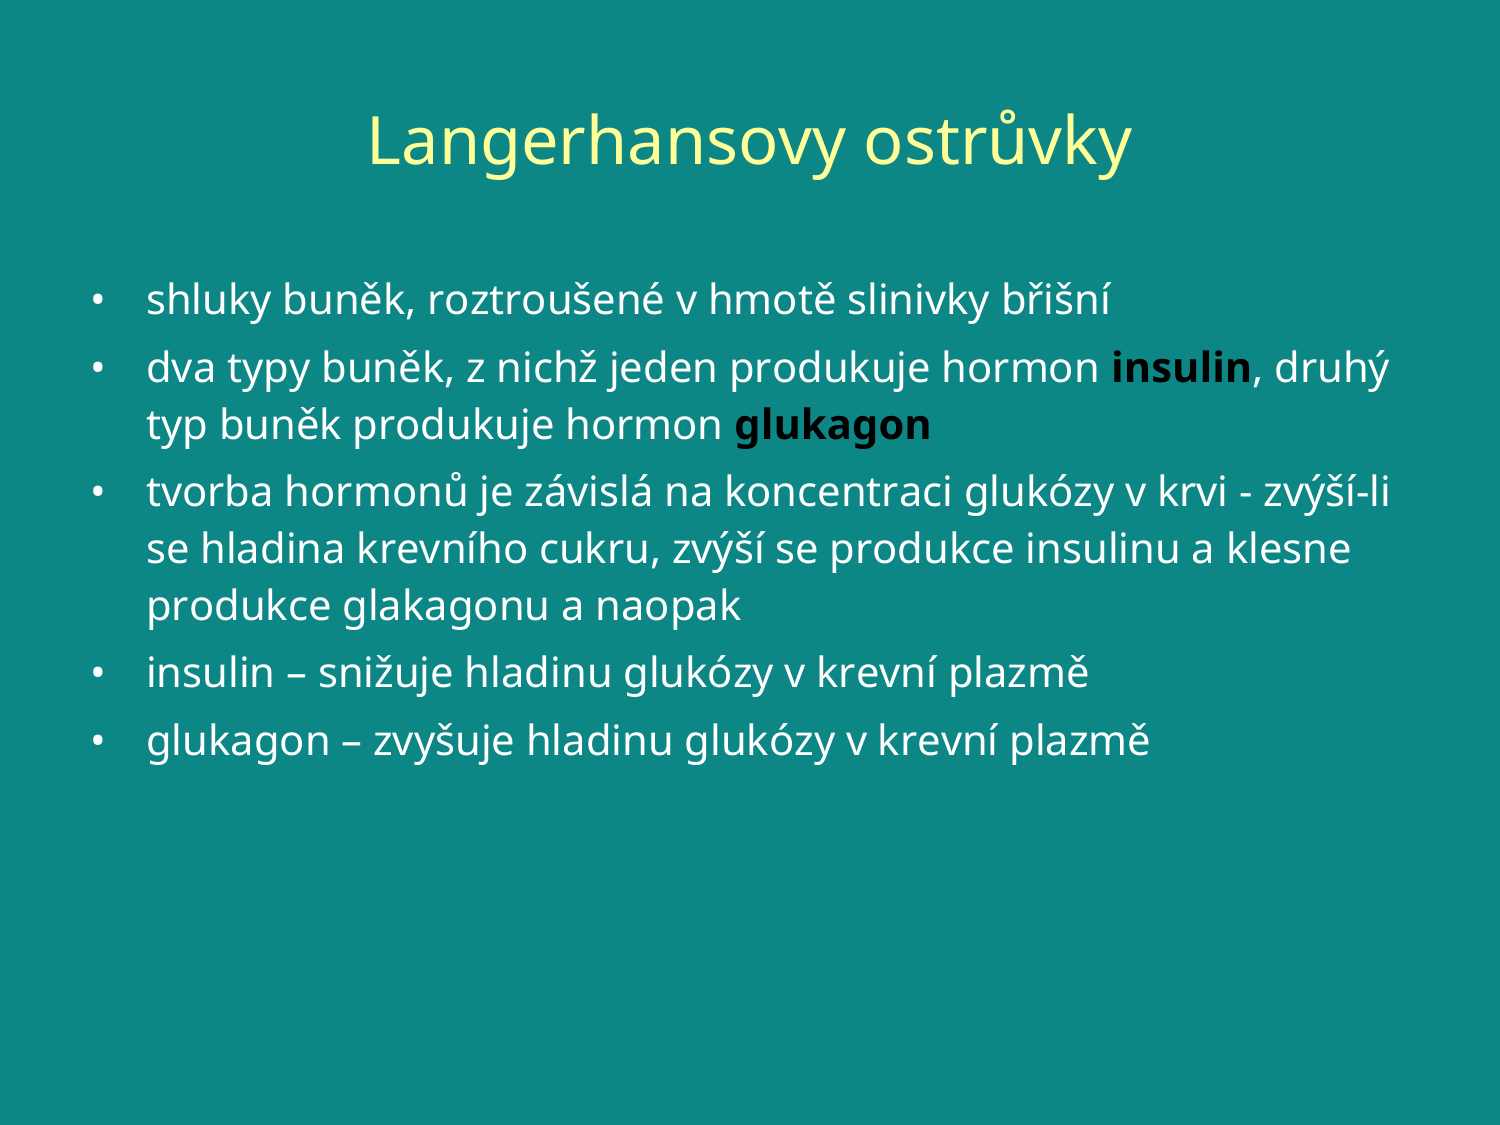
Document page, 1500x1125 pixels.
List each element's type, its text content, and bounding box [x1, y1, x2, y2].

list shluky buněk, roztroušené v hmotě slinivky břišní dva typy buněk, z nichž jeden produkuje hormon insulin, druhý typ buněk produkuje hormon glukagon tvorba hormonů je závislá na koncentraci glukózy v krvi - zvýší-li se hladina krevního cukru, zvýší se produkce insulinu a klesne produkce glakagonu a naopak insulin – snižuje hladinu glukózy v krevní plazmě glukagon – zvyšuje hladinu glukózy v krevní plazmě [75, 262, 1426, 1006]
title Langerhansovy ostrůvky [75, 45, 1426, 233]
